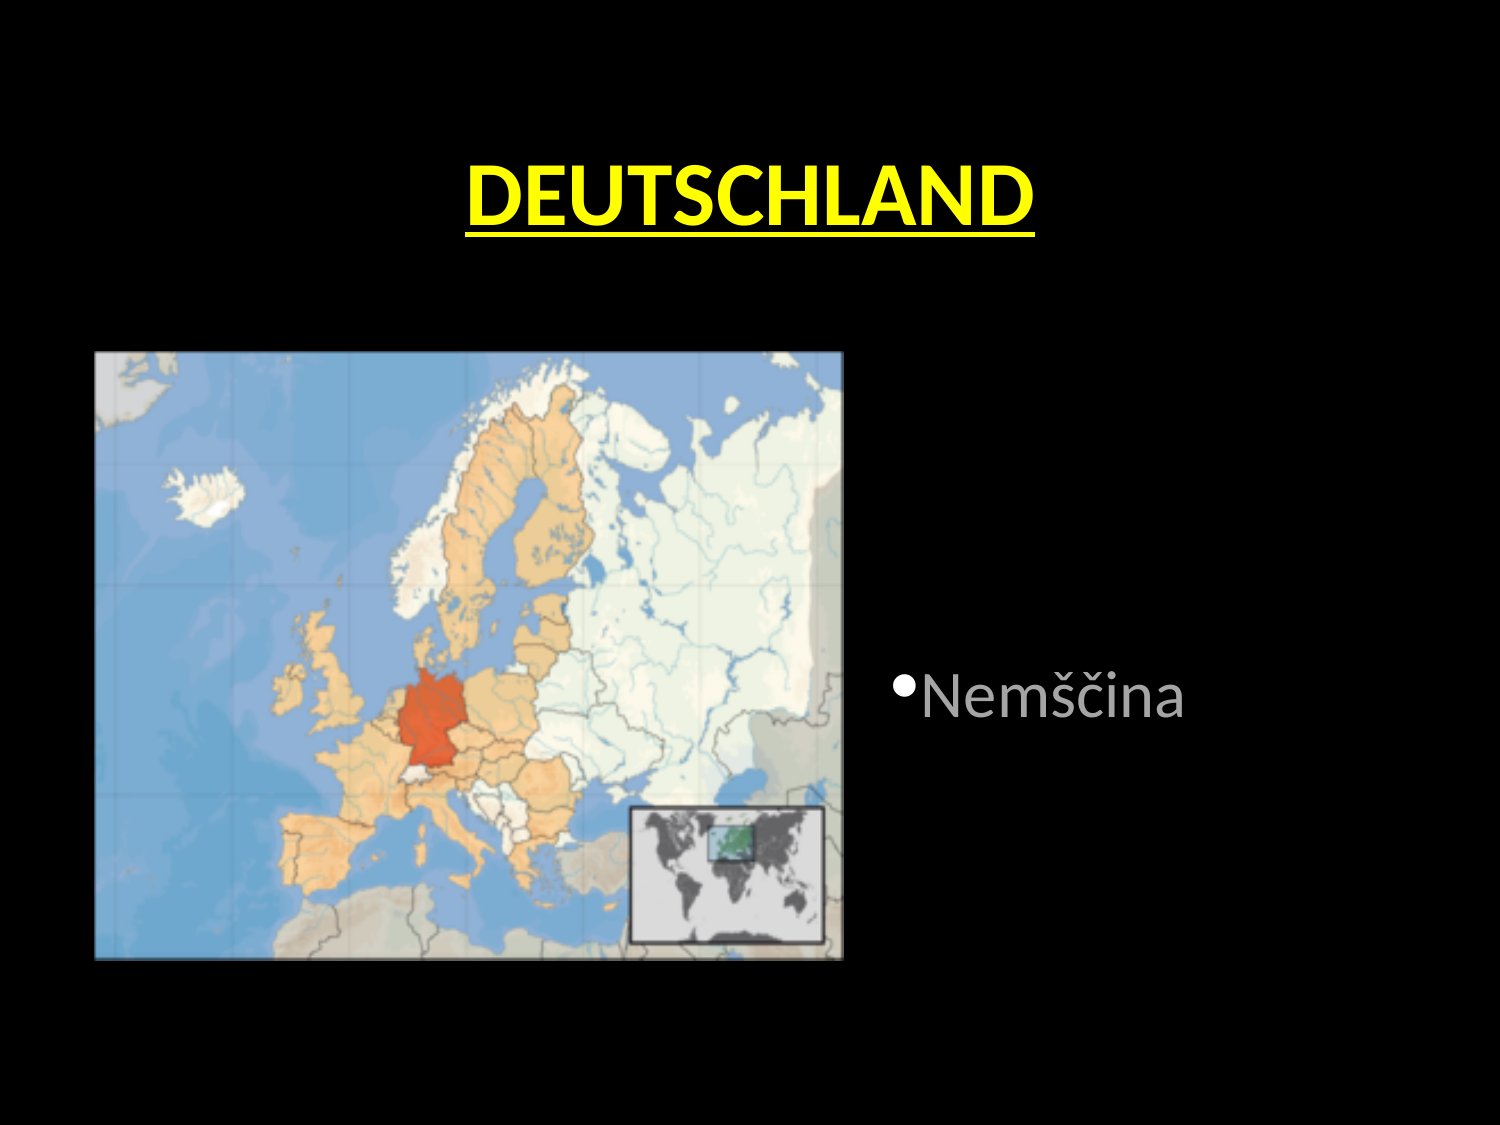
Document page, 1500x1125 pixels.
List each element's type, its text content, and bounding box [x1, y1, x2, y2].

title DEUTSCHLAND [112, 70, 1388, 317]
subtitle Nemščina [878, 551, 1453, 774]
picture [94, 351, 844, 961]
